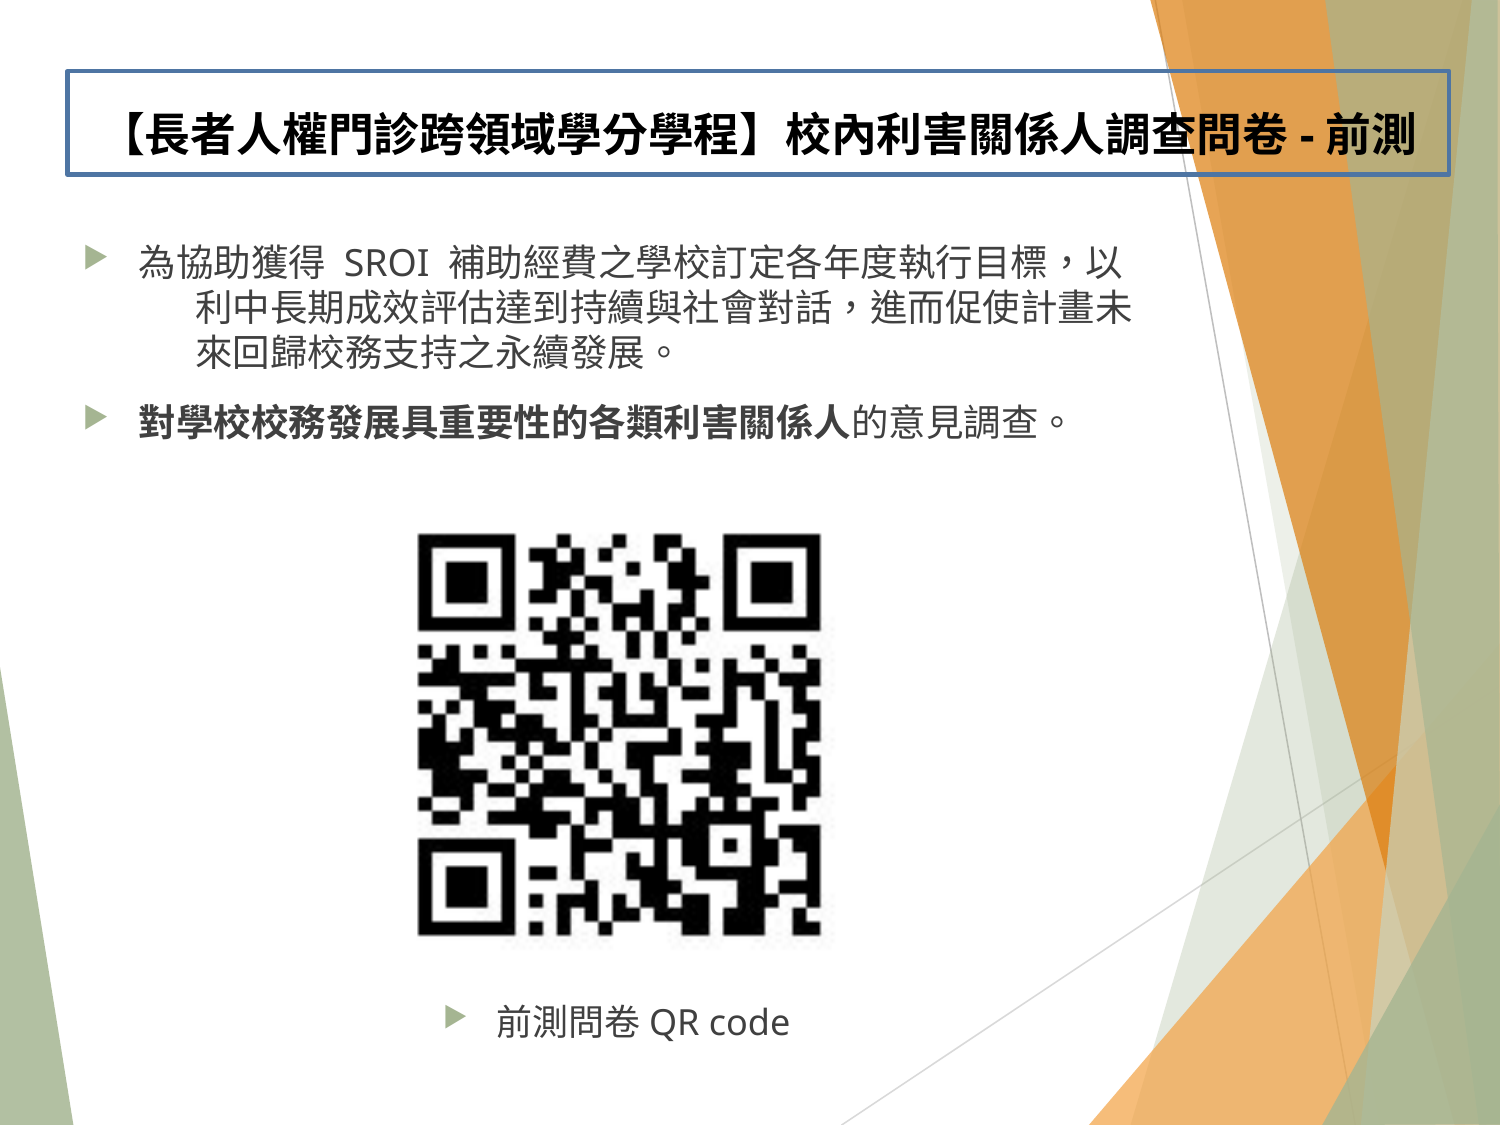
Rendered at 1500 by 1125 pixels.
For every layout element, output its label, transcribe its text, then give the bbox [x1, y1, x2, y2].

picture [364, 480, 877, 992]
text_box 為協助獲得 SROI 補助經費之學校訂定各年度執行目標，以利中長期成效評估達到持續與社會對話，進而促使計畫未來回歸校務支持之永續發展。 對學校校務發展具重要性的各類利害關係人的意見調查。 [67, 231, 1174, 935]
title 【長者人權門診跨領域學分學程】校內利害關係人調查問卷-前測 [67, 71, 1449, 175]
text_box 前測問卷QR code [427, 992, 814, 1055]
